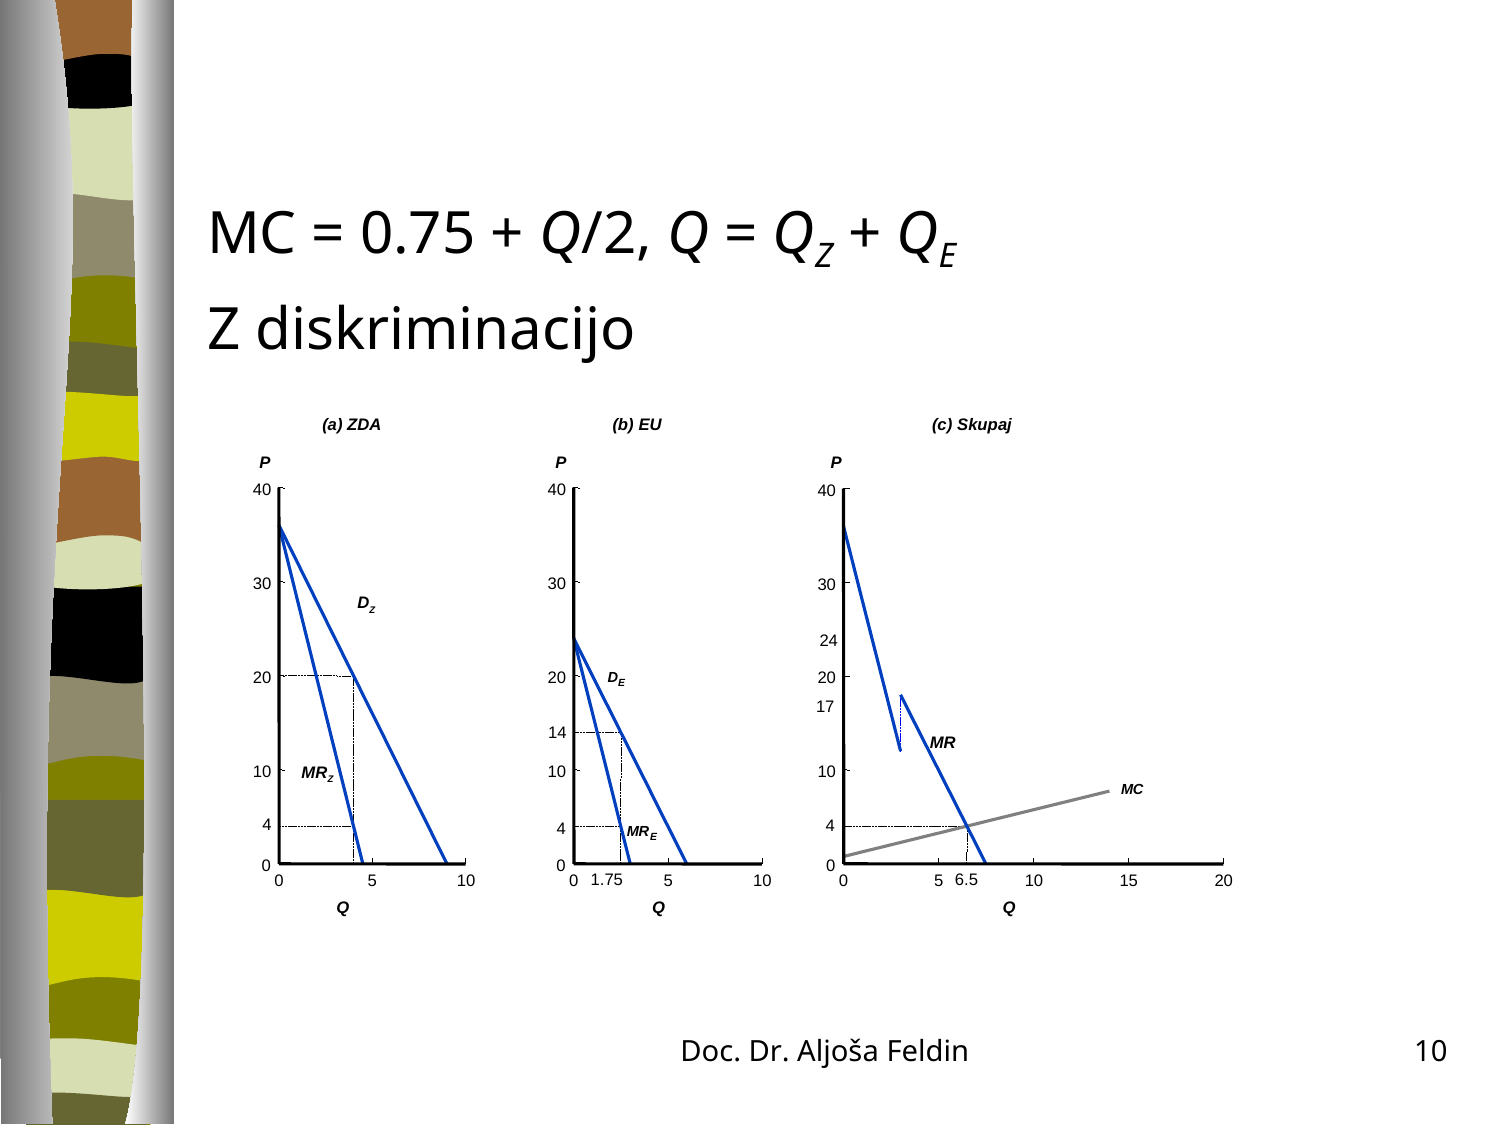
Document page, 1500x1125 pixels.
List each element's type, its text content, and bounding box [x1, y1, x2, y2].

text_box 6.5 [954, 868, 979, 889]
text_box 0 [826, 854, 836, 875]
text_box 20 [817, 667, 837, 688]
text_box Q [1002, 896, 1016, 917]
text_box P [555, 451, 567, 472]
text_box (a) ZDA [322, 413, 382, 434]
text_box 10 [817, 760, 837, 781]
text_box [581, 659, 683, 862]
text_box 0 [261, 854, 272, 875]
text_box Q [336, 896, 350, 917]
text_box 4 [556, 817, 567, 838]
text_box MRZ [301, 761, 334, 785]
text_box 0 [556, 854, 566, 875]
text_box MC [1121, 779, 1144, 798]
text_box 5 [367, 869, 378, 890]
text_box [281, 545, 360, 862]
text_box P [830, 451, 843, 472]
text_box <number> [1149, 1024, 1463, 1100]
text_box 1.75 [590, 869, 624, 890]
text_box 15 [1119, 869, 1139, 890]
text_box 20 [547, 666, 567, 687]
text_box (b) EU [612, 413, 662, 434]
text_box [576, 487, 762, 862]
text_box 40 [252, 478, 272, 499]
text_box E [650, 829, 658, 843]
text_box 20 [252, 666, 272, 687]
text_box 4 [262, 814, 272, 835]
text_box 17 [816, 695, 835, 716]
text_box 0 [569, 869, 579, 890]
text_box 20 [1214, 869, 1234, 890]
text_box 24 [819, 630, 839, 651]
text_box 10 [547, 760, 567, 781]
text_box 40 [817, 479, 837, 500]
text_box 10 [753, 869, 772, 890]
text_box MR [626, 822, 650, 840]
text_box P [259, 451, 271, 472]
text_box [287, 548, 443, 862]
list MC = 0.75 + Q/2, Q = QZ + QE Z diskriminacijo [192, 187, 1468, 1000]
text_box [281, 487, 466, 862]
text_box DZ [357, 592, 376, 616]
text_box 30 [252, 572, 272, 593]
text_box Doc. Dr. Aljoša Feldin [587, 1024, 1063, 1100]
text_box 30 [547, 572, 567, 593]
text_box [846, 829, 982, 862]
text_box 10 [1024, 869, 1044, 890]
text_box 30 [817, 573, 837, 594]
text_box 0 [274, 869, 284, 890]
text_box MR [929, 731, 956, 753]
text_box D [607, 667, 619, 686]
text_box (c) Skupaj [932, 413, 1013, 434]
text_box 40 [547, 478, 567, 499]
text_box E [618, 675, 626, 689]
text_box 10 [456, 869, 476, 890]
text_box 5 [934, 869, 944, 890]
text_box DZ [360, 598, 366, 606]
text_box 5 [663, 869, 673, 890]
text_box 14 [548, 722, 567, 743]
text_box [576, 658, 627, 862]
text_box [846, 488, 1224, 862]
text_box Q [652, 896, 666, 917]
text_box 0 [838, 869, 849, 890]
text_box 10 [252, 760, 272, 781]
text_box 4 [825, 814, 836, 835]
